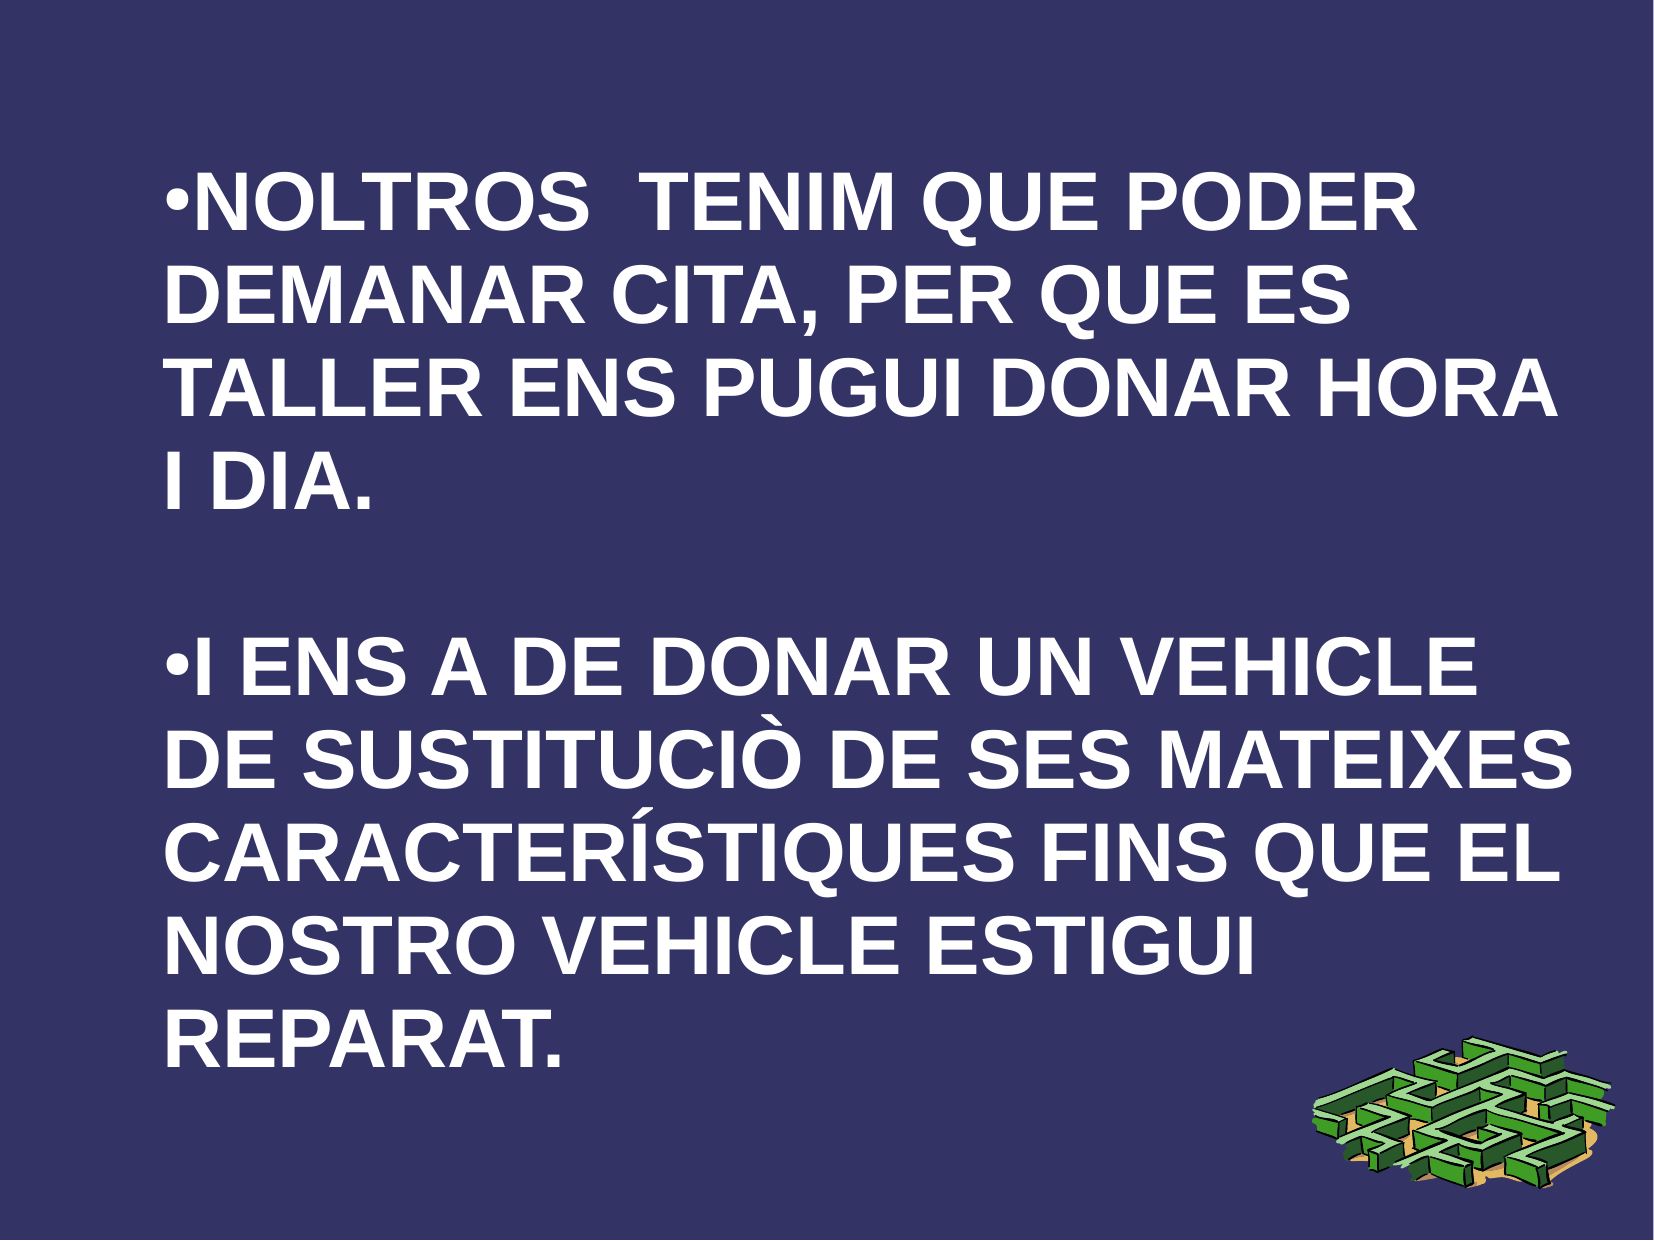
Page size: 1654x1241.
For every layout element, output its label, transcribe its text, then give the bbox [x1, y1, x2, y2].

text_box NOLTROS TENIM QUE PODER DEMANAR CITA, PER QUE ES TALLER ENS PUGUI DONAR HORA I DIA. I ENS A DE DONAR UN VEHICLE DE SUSTITUCIÒ DE SES MATEIXES CARACTERÍSTIQUES FINS QUE EL NOSTRO VEHICLE ESTIGUI REPARAT. [147, 147, 1595, 1093]
